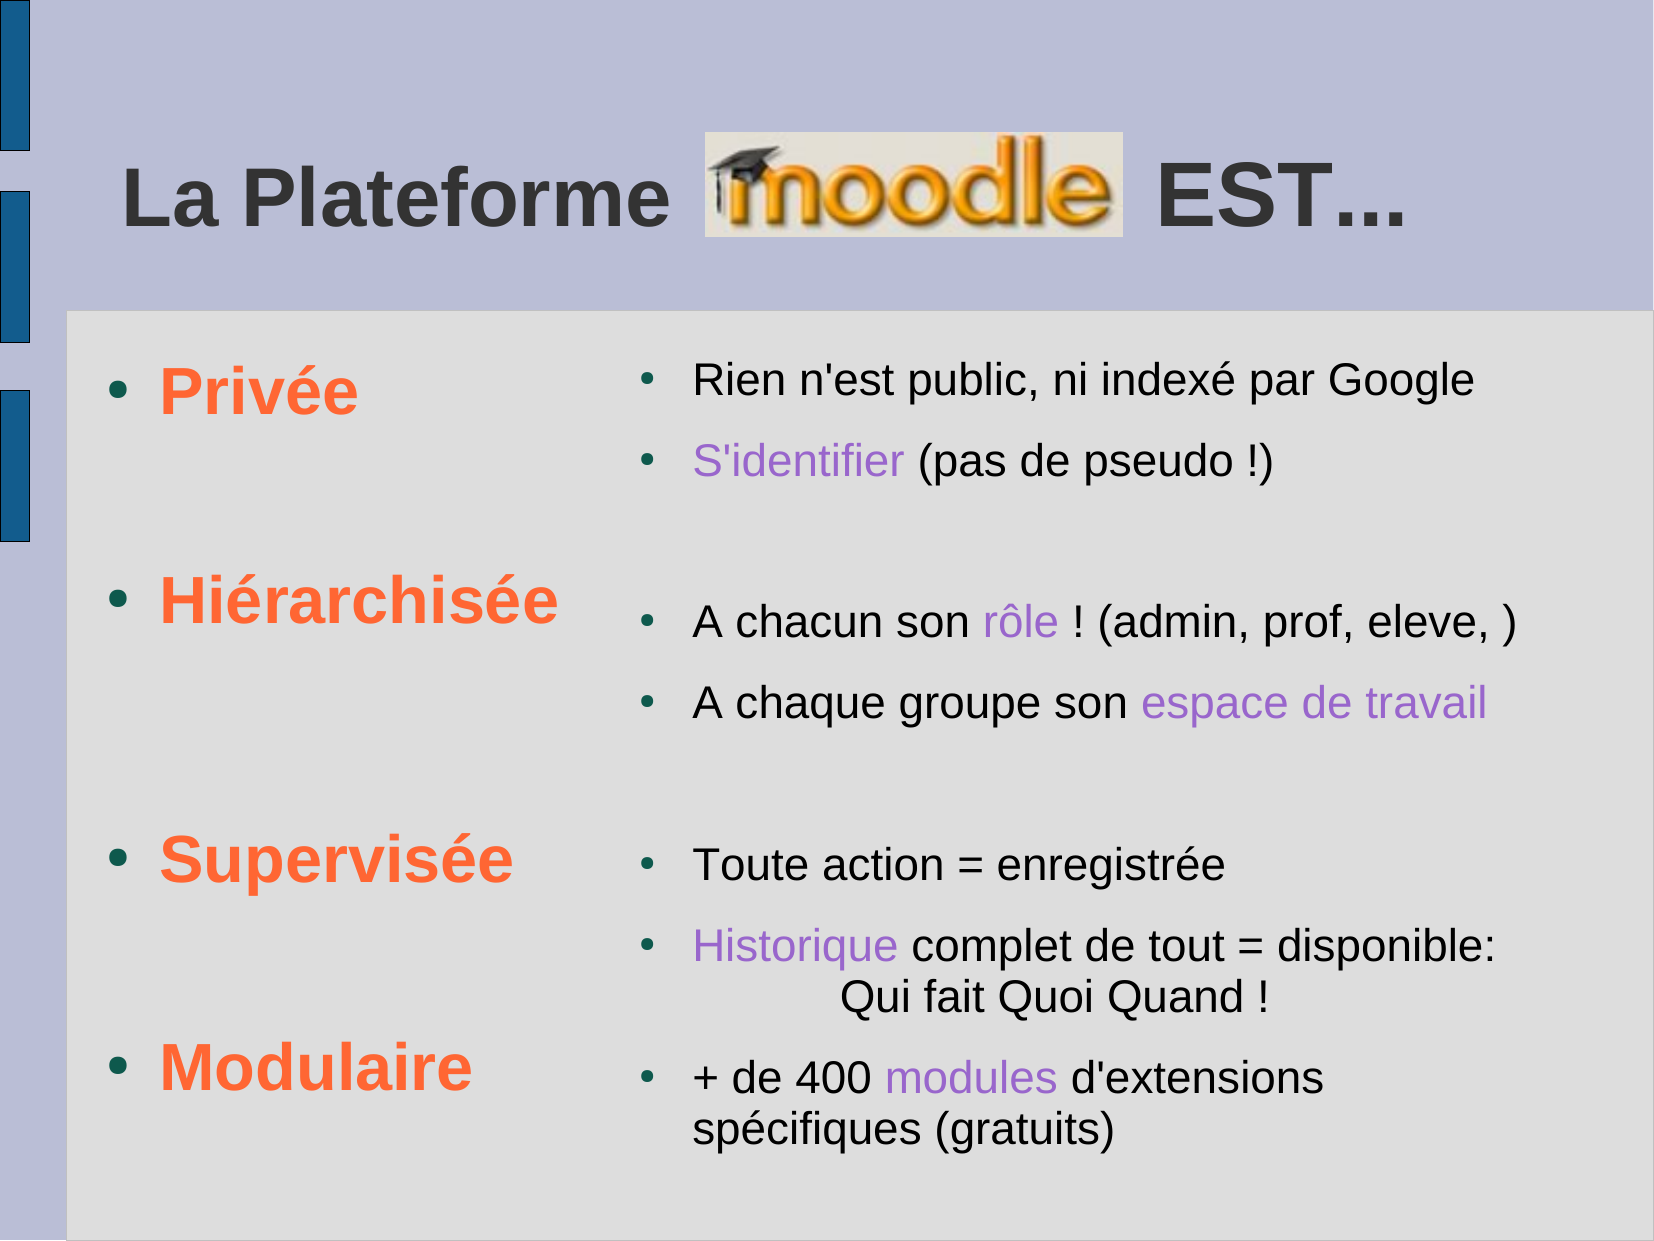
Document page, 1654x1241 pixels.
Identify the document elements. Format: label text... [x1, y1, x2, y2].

list Privée Hiérarchisée Supervisée Modulaire [88, 354, 621, 1136]
list Rien n'est public, ni indexé par Google S'identifier (pas de pseudo !) A chacun son rôle ! (admin, prof, eleve, ) A chaque groupe son espace de travail Toute action = enregistrée Historique complet de tout = disponible: Qui fait Quoi Quand ! + de 400 modules d'extensions spécifiques (gratuits) [621, 354, 1565, 1152]
picture [705, 132, 1123, 237]
title La Plateforme EST... [121, 91, 1534, 299]
